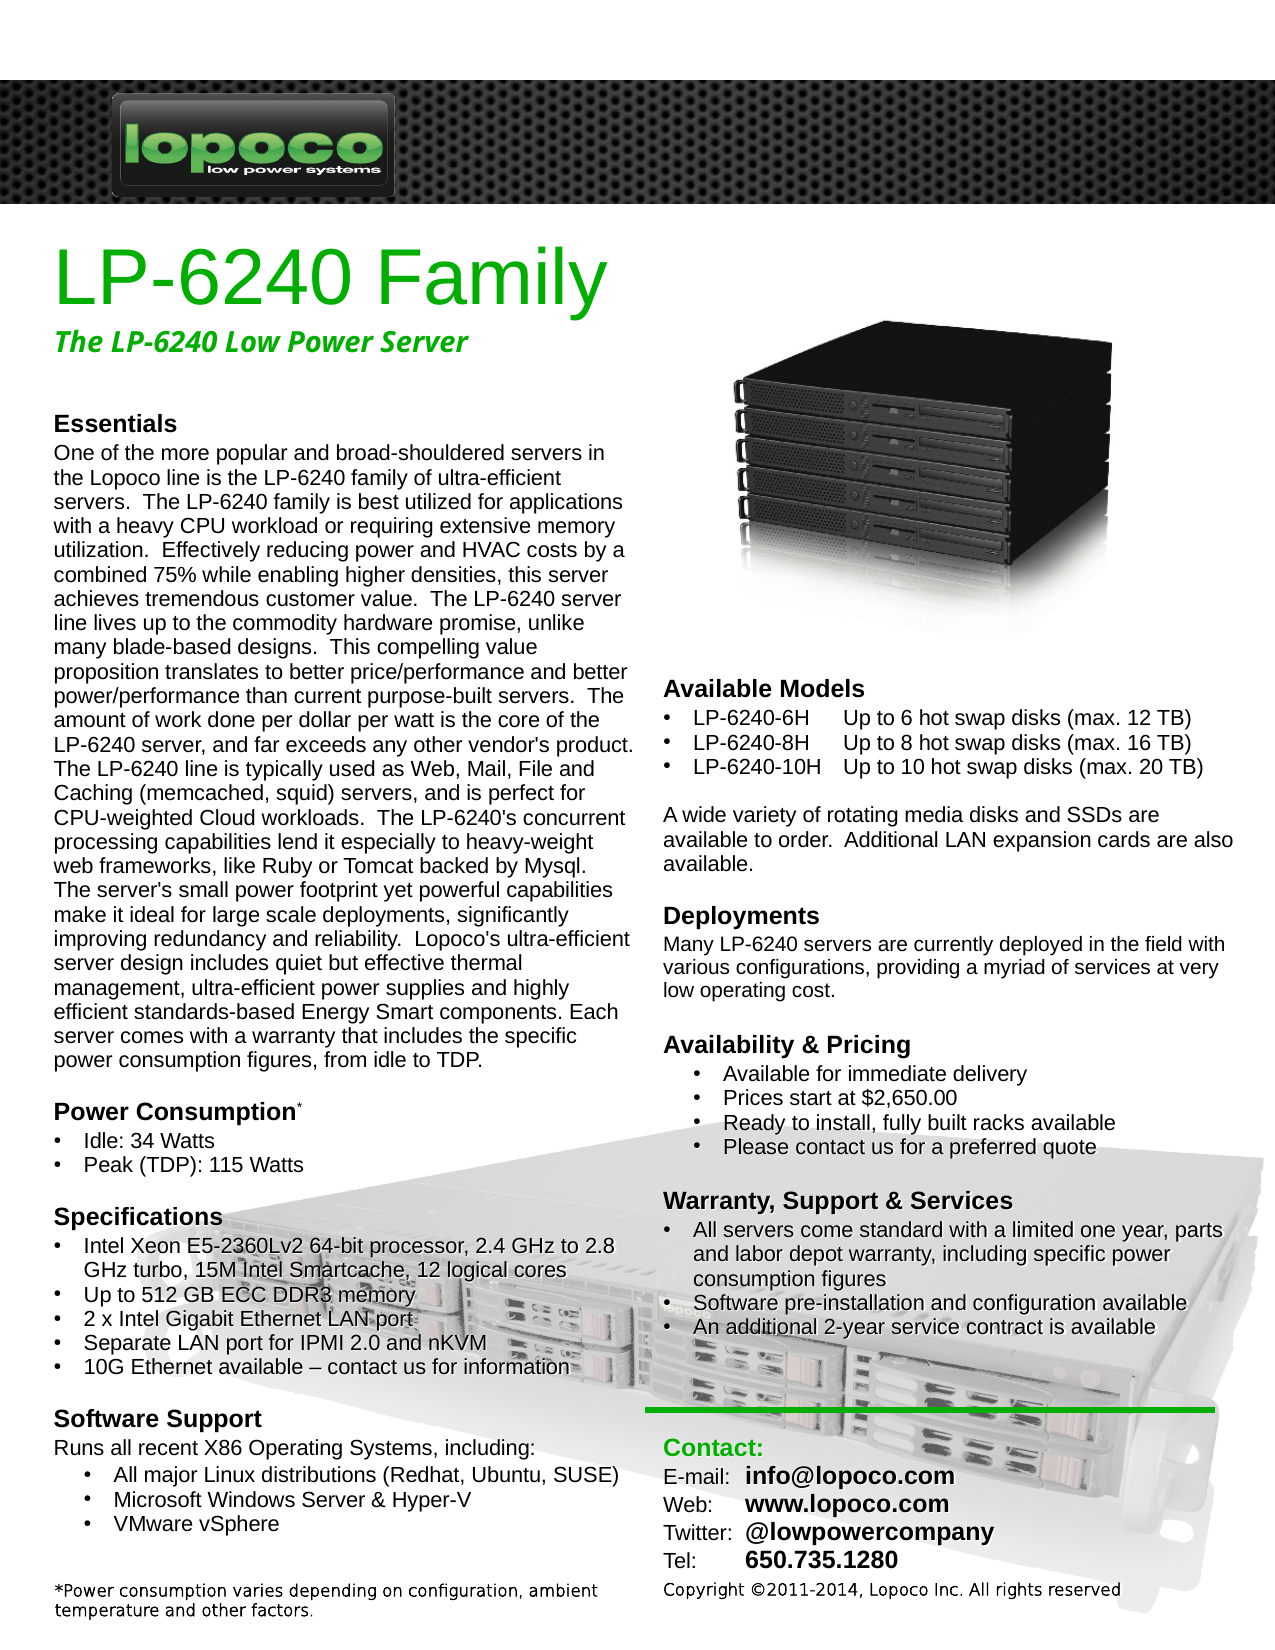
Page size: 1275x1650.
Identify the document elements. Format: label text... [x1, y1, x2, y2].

picture [135, 1121, 1264, 1621]
picture [712, 299, 1140, 637]
subtitle Essentials One of the more popular and broad-shouldered servers in the Lopoco line is the LP-6240 family of ultra-efficient servers. The LP-6240 family is best utilized for applications with a heavy CPU workload or requiring extensive memory utilization. Effectively reducing power and HVAC costs by a combined 75% while enabling higher densities, this server achieves tremendous customer value. The LP-6240 server line lives up to the commodity hardware promise, unlike many blade-based designs. This compelling value proposition translates to better price/performance and better power/performance than current purpose-built servers. The amount of work done per dollar per watt is the core of the LP-6240 server, and far exceeds any other vendor's product. The LP-6240 line is typically used as Web, Mail, File and Caching (memcached, squid) servers, and is perfect for CPU-weighted Cloud workloads. The LP-6240's concurrent processing capabilities lend it especially to heavy-weight web frameworks, like Ruby or Tomcat backed by Mysql. The server's small power footprint yet powerful capabilities make it ideal for large scale deployments, significantly improving redundancy and reliability. Lopoco's ultra-efficient server design includes quiet but effective thermal management, ultra-efficient power supplies and highly efficient standards-based Energy Smart components. Each server comes with a warranty that includes the specific power consumption figures, from idle to TDP. Power Consumption* Idle: 34 Watts Peak (TDP): 115 Watts Specifications Intel Xeon E5-2360Lv2 64-bit processor, 2.4 GHz to 2.8 GHz turbo, 15M Intel Smartcache, 12 logical cores Up to 512 GB ECC DDR3 memory 2 x Intel Gigabit Ethernet LAN port Separate LAN port for IPMI 2.0 and nKVM 10G Ethernet available – contact us for information Software Support Runs all recent X86 Operating Systems, including: All major Linux distributions (Redhat, Ubuntu, SUSE) Microsoft Windows Server & Hyper-V VMware vSphere [53, 410, 636, 1561]
text_box *Power consumption varies depending on configuration, ambient temperature and other factors. [54, 1580, 601, 1621]
picture [0, 80, 1275, 204]
text_box Available Models LP-6240-6H Up to 6 hot swap disks (max. 12 TB) LP-6240-8H Up to 8 hot swap disks (max. 16 TB) LP-6240-10H Up to 10 hot swap disks (max. 20 TB) A wide variety of rotating media disks and SSDs are available to order. Additional LAN expansion cards are also available. Deployments Many LP-6240 servers are currently deployed in the field with various configurations, providing a myriad of services at very low operating cost. Availability & Pricing Available for immediate delivery Prices start at $2,650.00 Ready to install, fully built racks available Please contact us for a preferred quote Warranty, Support & Services All servers come standard with a limited one year, parts and labor depot warranty, including specific power consumption figures Software pre-installation and configuration available An additional 2-year service contract is available [663, 675, 1246, 1346]
text_box LP-6240 Family The LP-6240 Low Power Server [53, 232, 636, 383]
text_box Contact: E-mail: info@lopoco.com Web: www.lopoco.com Twitter: @lowpowercompany Tel: 650.735.1280 Copyright ©2011-2014, Lopoco Inc. All rights reserved [663, 1350, 1246, 1606]
